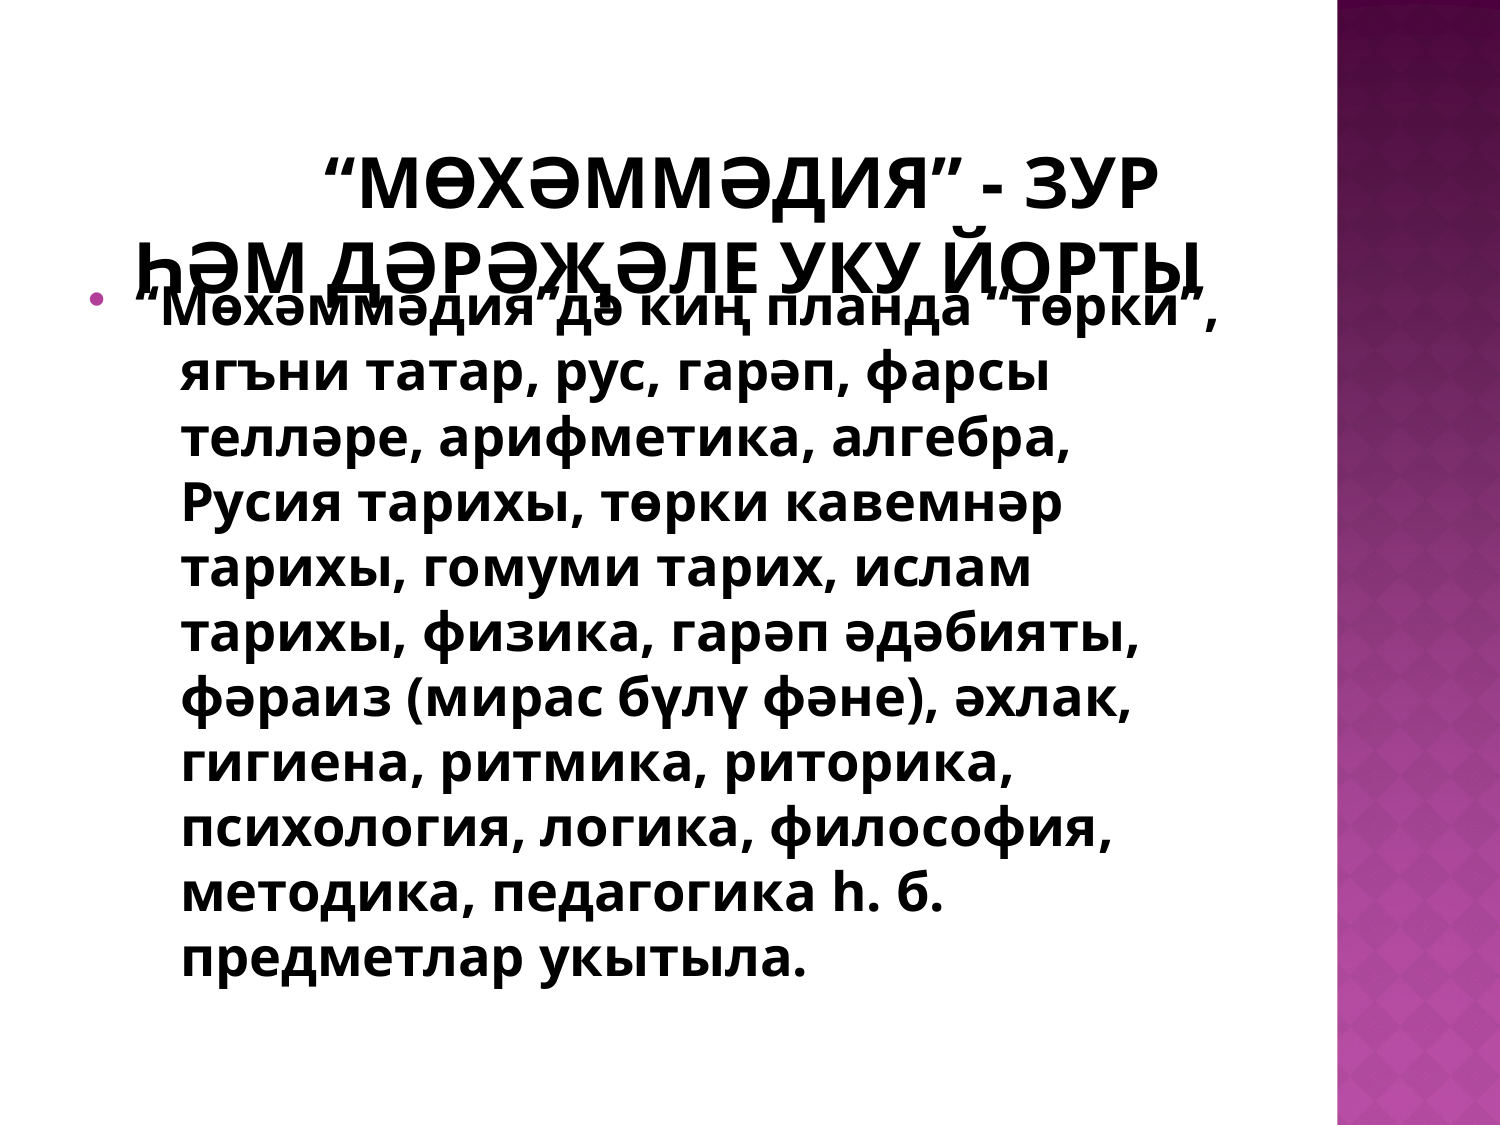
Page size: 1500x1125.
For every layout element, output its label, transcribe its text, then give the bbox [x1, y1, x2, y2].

list “Мөхәммәдия”дә киң планда “төрки”, ягъни татар, рус, гарәп, фарсы телләре, арифметика, алгебра, Русия тарихы, төрки кавемнәр тарихы, гомуми тарих, ислам тарихы, физика, гарәп әдәбияты, фәраиз (мирас бүлү фәне), әхлак, гигиена, ритмика, риторика, психология, логика, философия, методика, педагогика һ. б. предметлар укытыла. [75, 264, 1263, 1060]
title “Мөхәммәдия” - зур һәм дәрәҗәле уку йорты [75, 52, 1263, 240]
